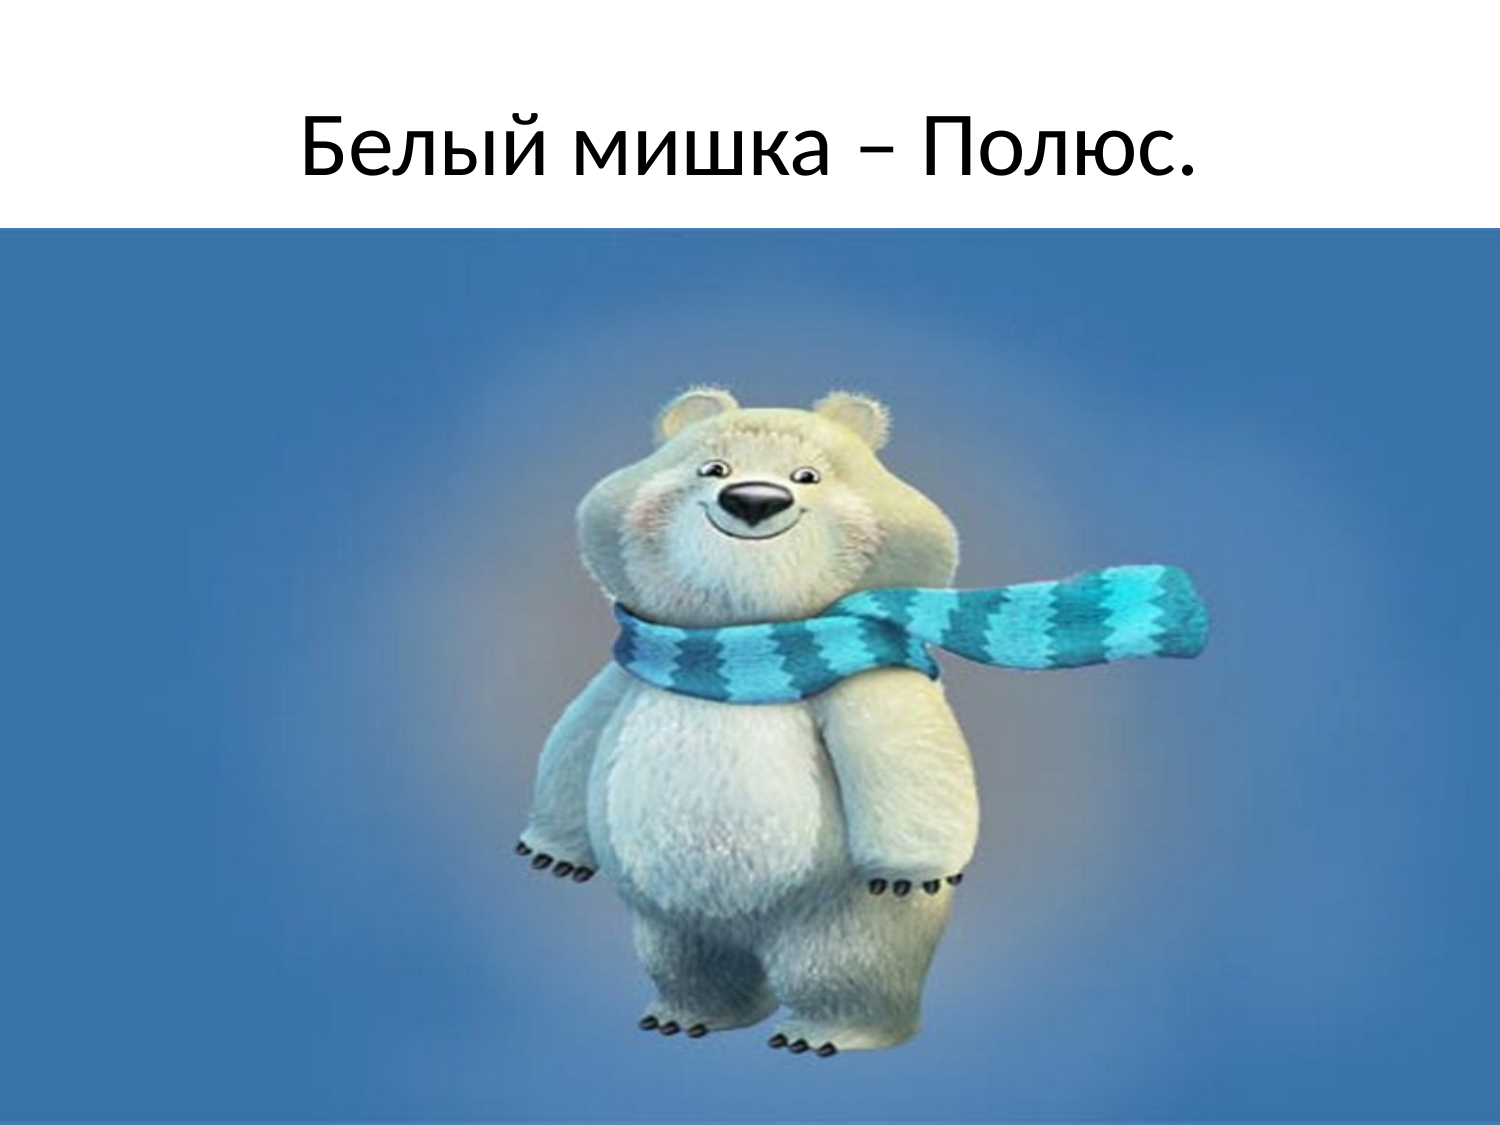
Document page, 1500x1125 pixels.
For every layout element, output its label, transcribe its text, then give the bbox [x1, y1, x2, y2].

title Белый мишка – Полюс. [75, 45, 1425, 228]
picture [0, 228, 1500, 1125]
